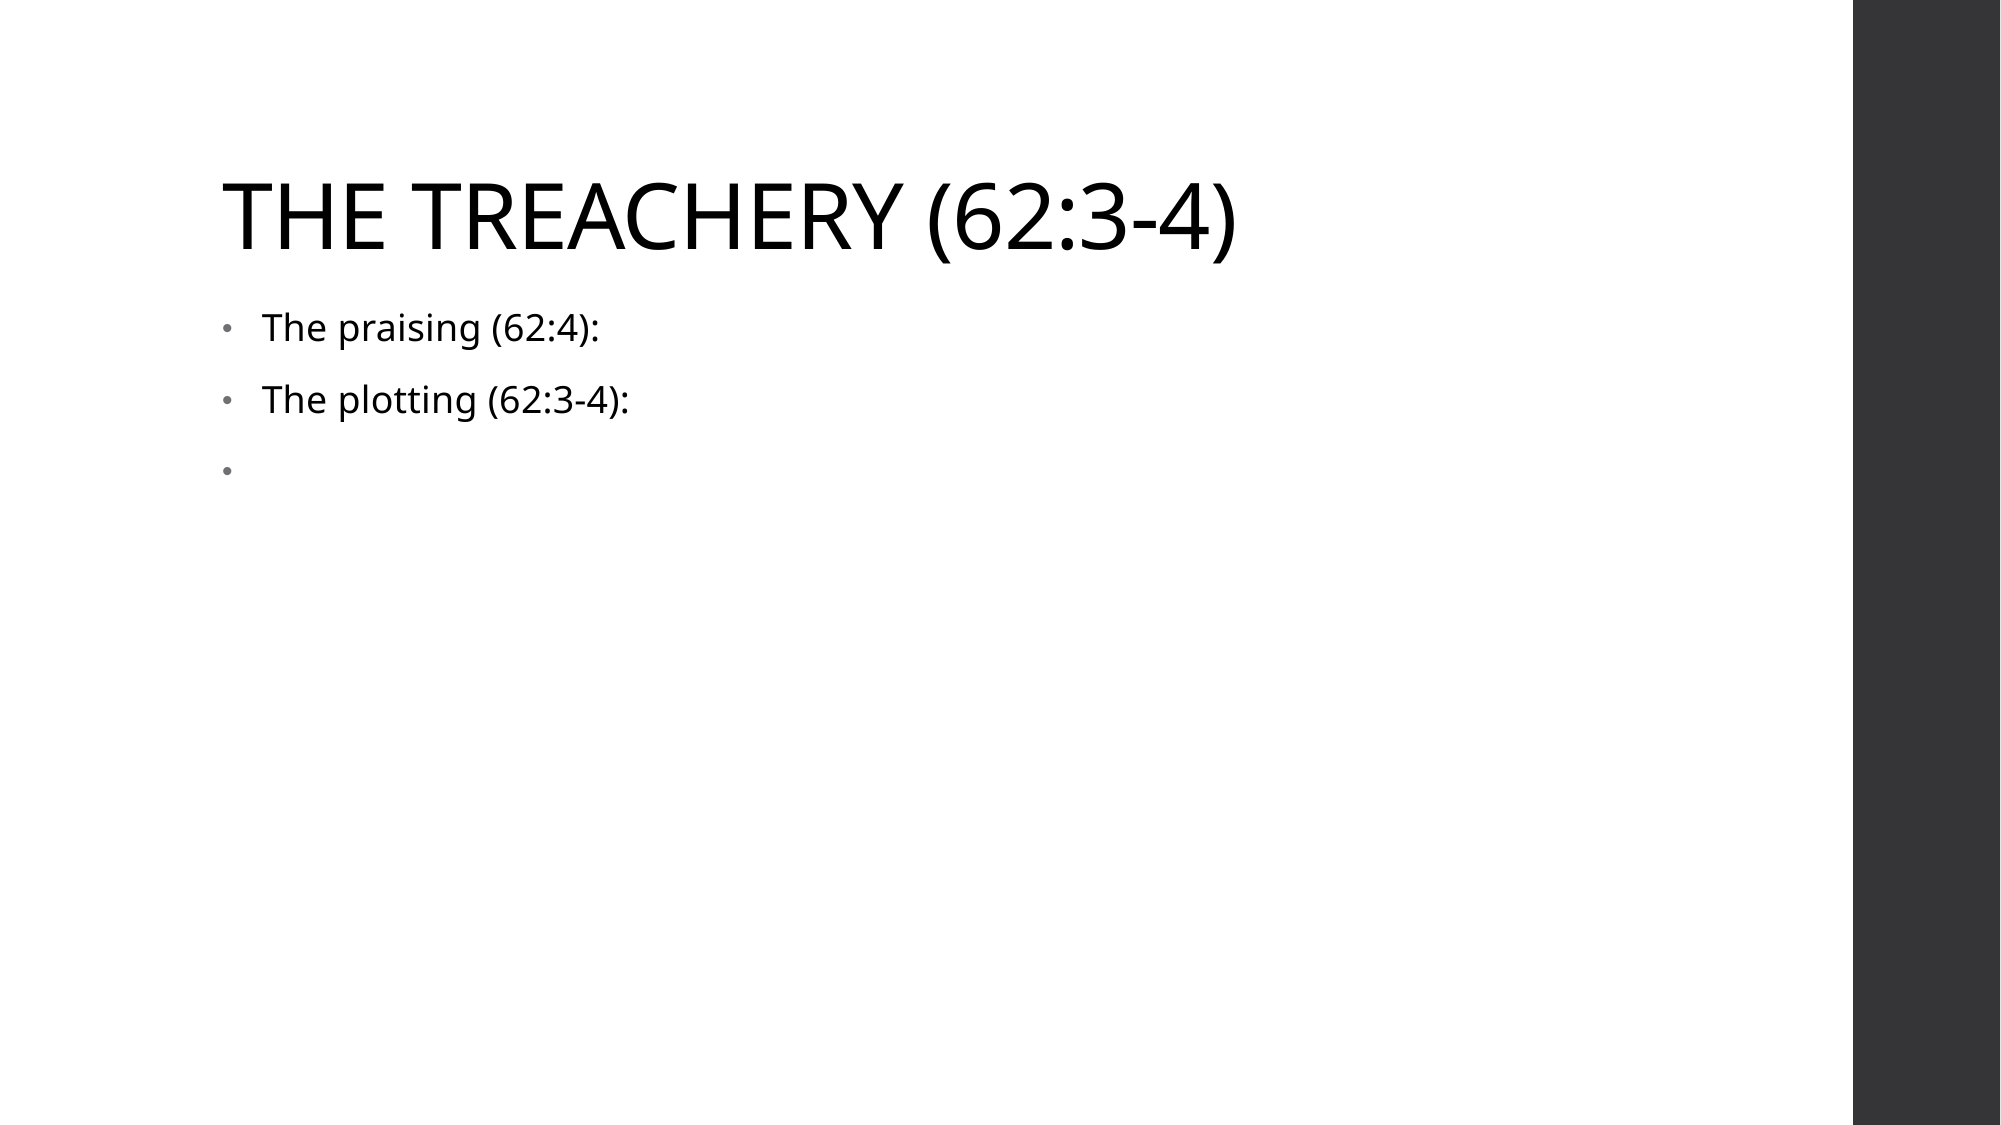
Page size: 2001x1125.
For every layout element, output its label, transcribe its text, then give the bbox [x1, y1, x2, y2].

list The praising (62:4): The plotting (62:3-4): [206, 299, 1617, 1014]
title THE TREACHERY (62:3-4) [206, 60, 1797, 278]
